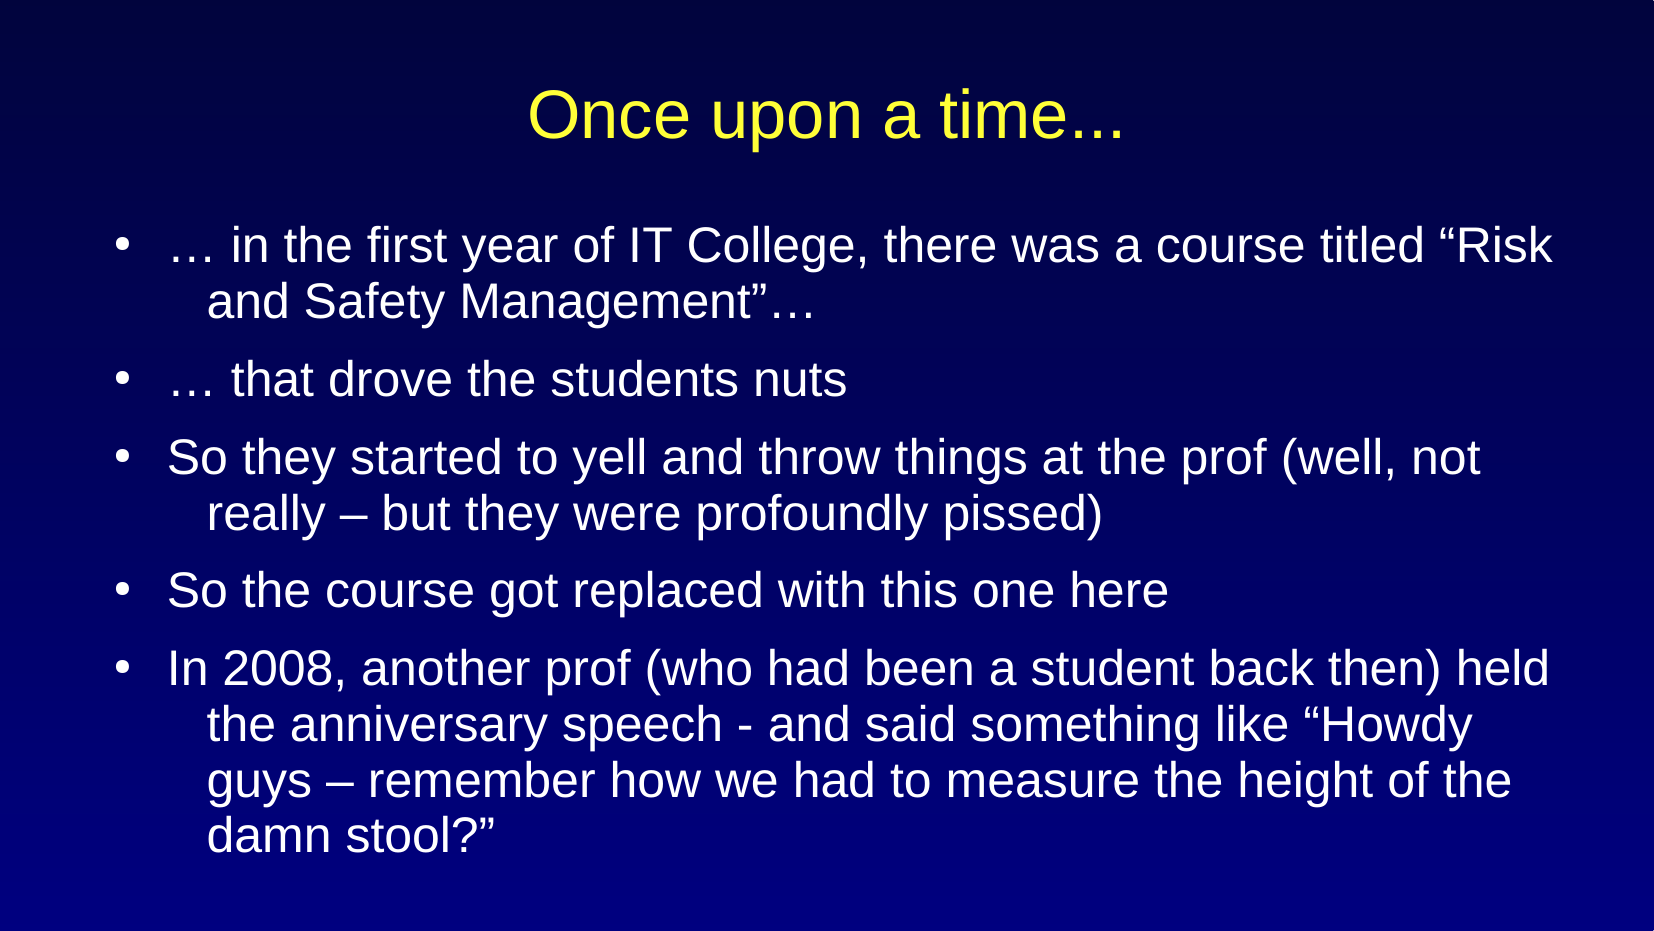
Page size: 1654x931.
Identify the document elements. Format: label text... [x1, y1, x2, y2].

title Once upon a time... [82, 37, 1571, 193]
list … in the first year of IT College, there was a course titled “Risk and Safety Management”… … that drove the students nuts So they started to yell and throw things at the prof (well, not really – but they were profoundly pissed) So the course got replaced with this one here In 2008, another prof (who had been a student back then) held the anniversary speech - and said something like “Howdy guys – remember how we had to measure the height of the damn stool?” [82, 217, 1571, 864]
